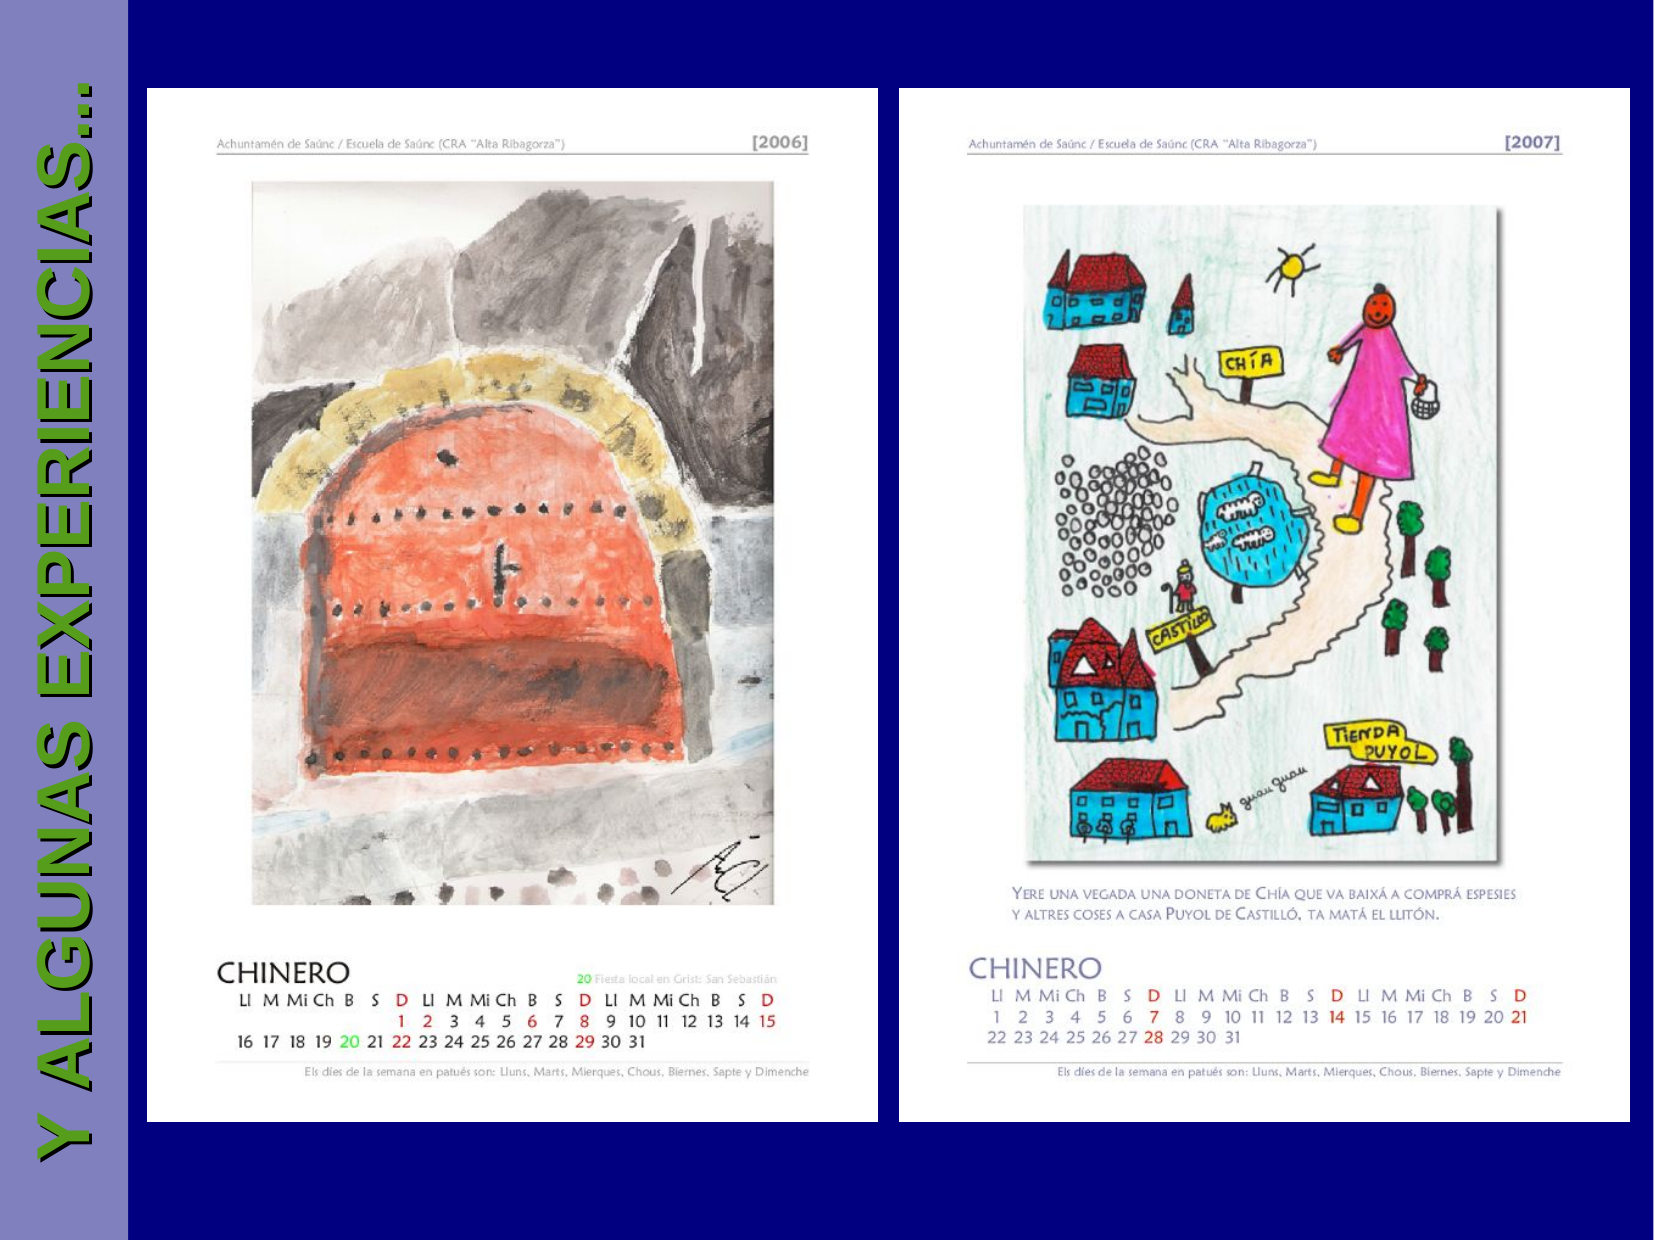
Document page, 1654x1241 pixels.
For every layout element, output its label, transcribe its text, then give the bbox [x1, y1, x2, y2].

picture [899, 88, 1630, 1123]
text_box Y ALGUNAS EXPERIENCIAS... [0, 0, 129, 1241]
picture [147, 88, 878, 1123]
